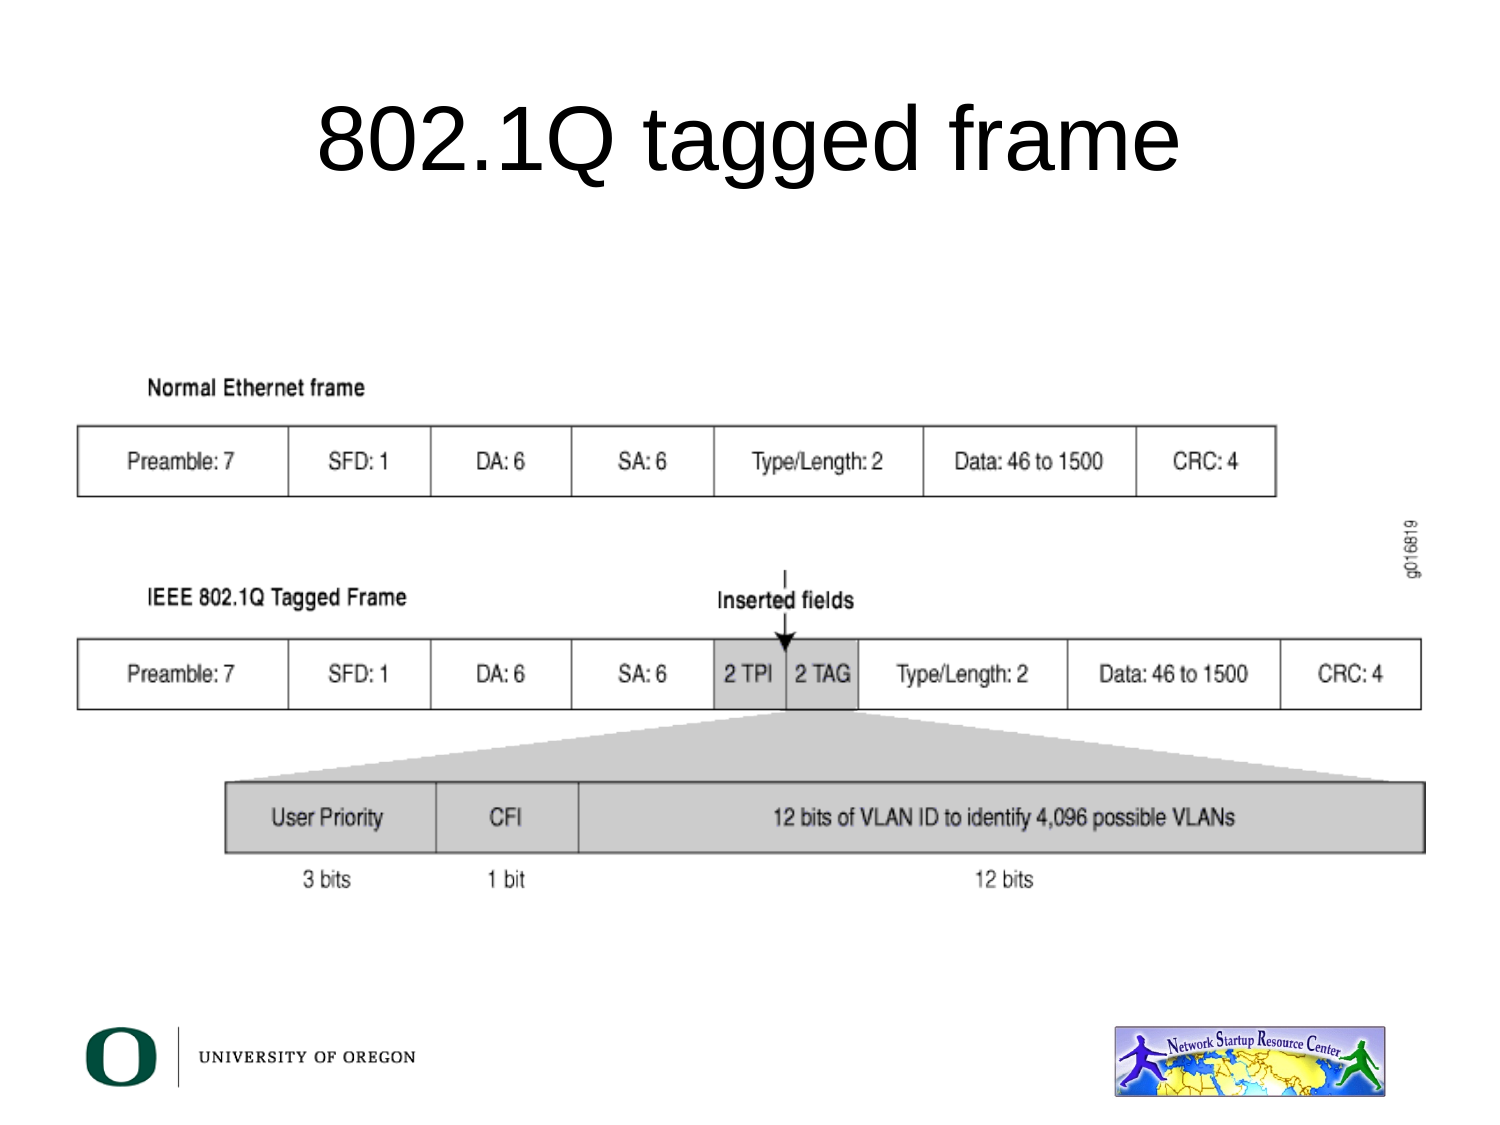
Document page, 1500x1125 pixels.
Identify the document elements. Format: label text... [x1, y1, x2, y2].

picture [1112, 1024, 1388, 1099]
title 802.1Q tagged frame [75, 45, 1426, 233]
picture [75, 1024, 426, 1090]
text_box [75, 262, 1426, 1006]
